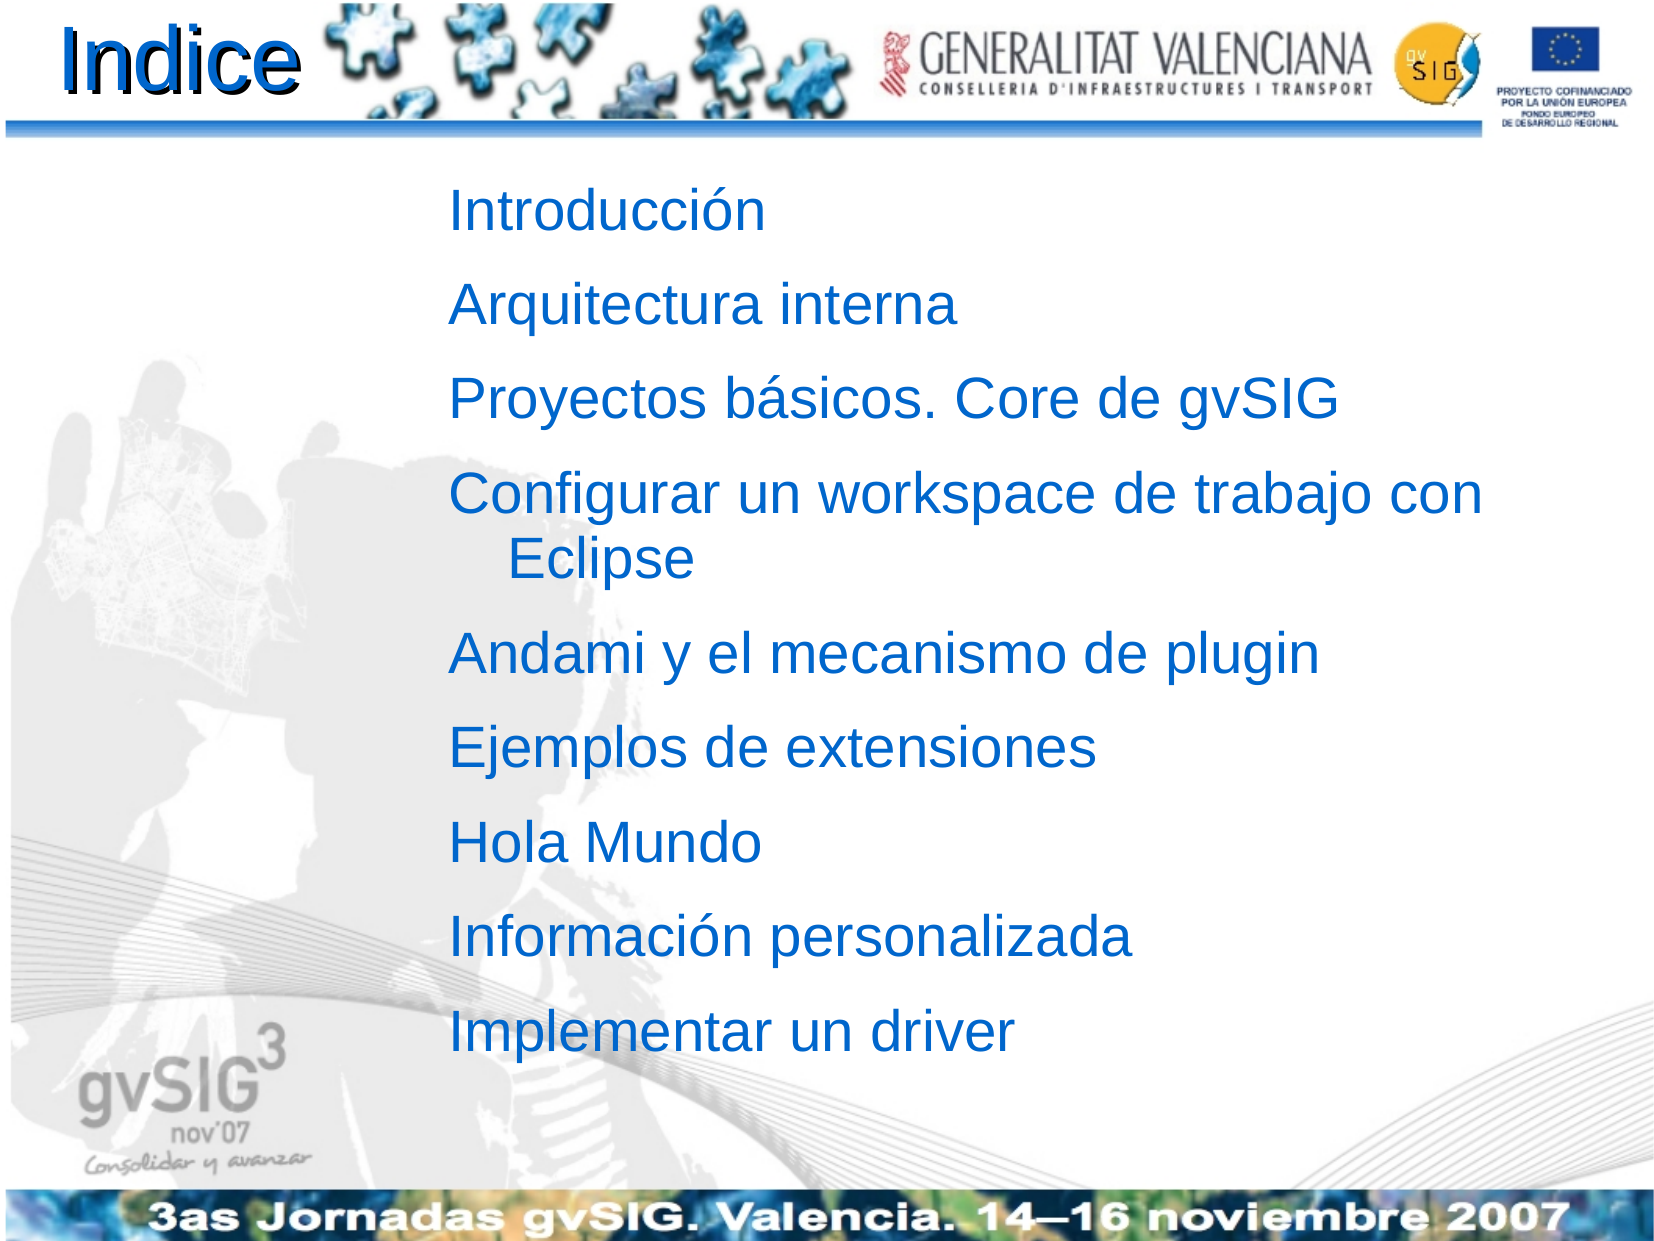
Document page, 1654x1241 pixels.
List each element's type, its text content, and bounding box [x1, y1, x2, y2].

picture [5, 2, 1654, 1241]
list Introducción Arquitectura interna Proyectos básicos. Core de gvSIG Configurar un workspace de trabajo con Eclipse Andami y el mecanismo de plugin Ejemplos de extensiones Hola Mundo Información personalizada Implementar un driver [413, 177, 1505, 1082]
title Indice [3, 0, 355, 119]
